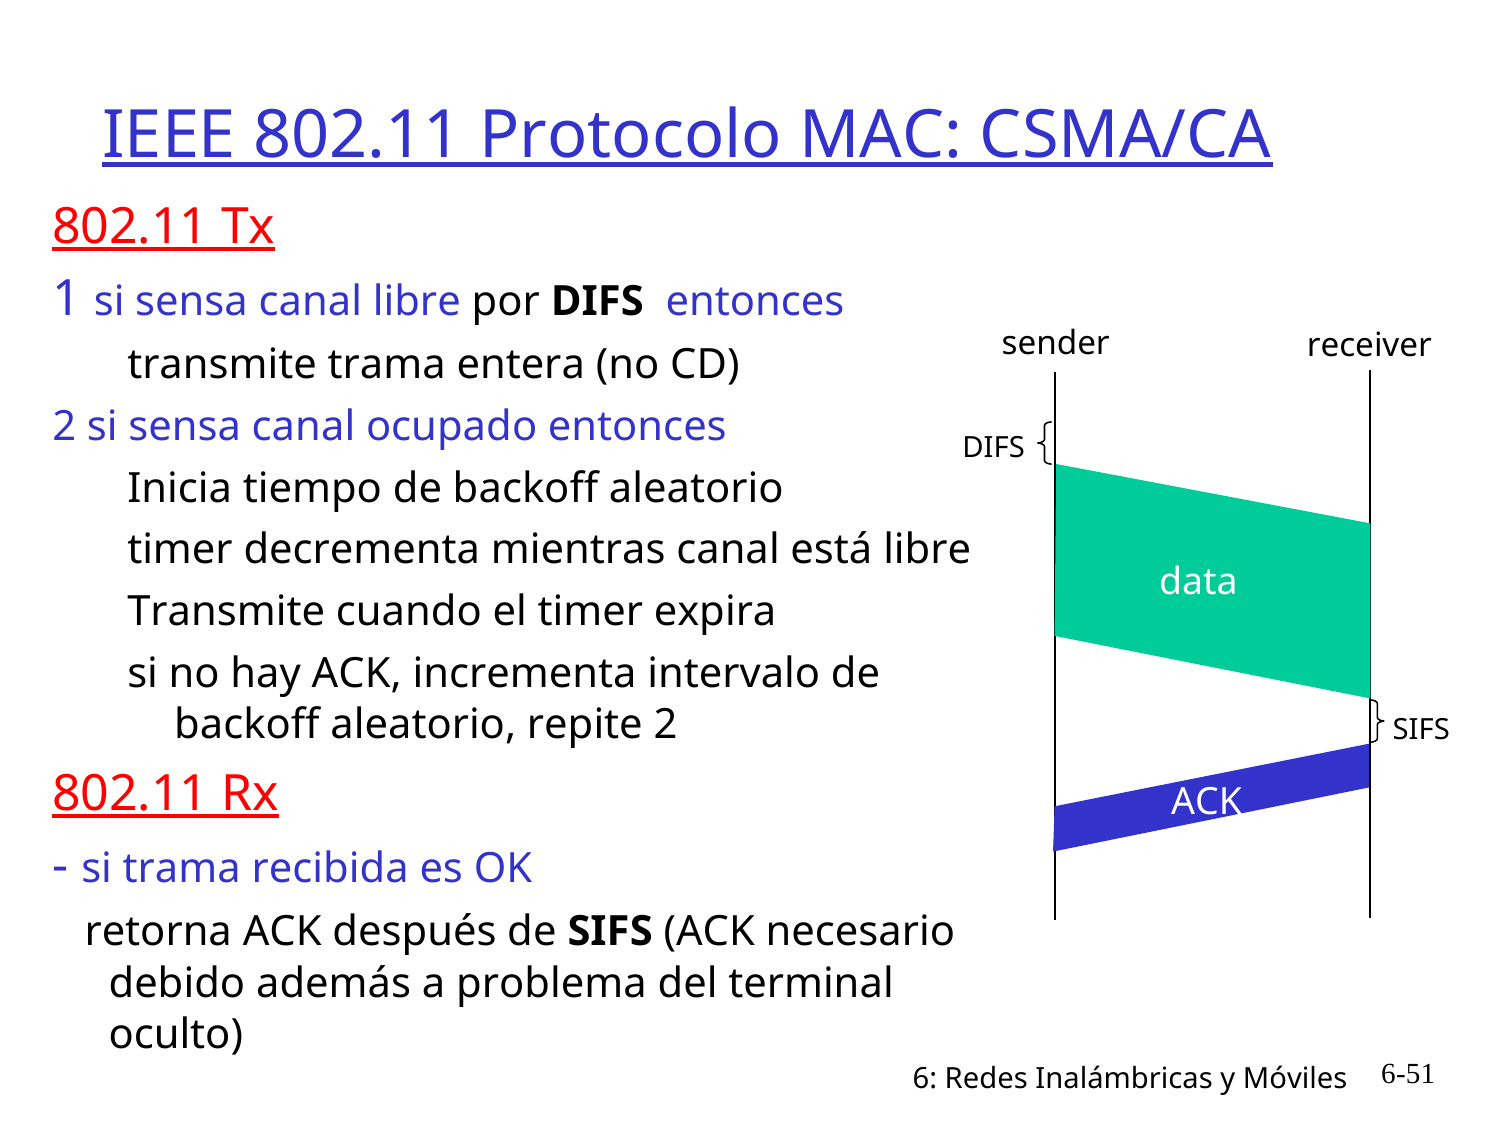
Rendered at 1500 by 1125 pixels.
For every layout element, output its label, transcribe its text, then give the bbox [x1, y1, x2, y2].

text_box receiver [1292, 315, 1447, 371]
text_box sender [986, 313, 1125, 370]
list 802.11 Tx 1 si sensa canal libre por DIFS entonces transmite trama entera (no CD) 2 si sensa canal ocupado entonces Inicia tiempo de backoff aleatorio timer decrementa mientras canal está libre Transmite cuando el timer expira si no hay ACK, incrementa intervalo de backoff aleatorio, repite 2 802.11 Rx - si trama recibida es OK retorna ACK después de SIFS (ACK necesario debido además a problema del terminal oculto) [37, 186, 1003, 1003]
text_box [1053, 786, 1160, 852]
text_box DIFS [947, 421, 1040, 472]
text_box SIFS [1377, 702, 1465, 753]
text_box [1241, 743, 1369, 810]
text_box ACK [1156, 769, 1258, 830]
text_box data [1144, 548, 1253, 610]
title IEEE 802.11 Protocolo MAC: CSMA/CA [87, 37, 1363, 225]
